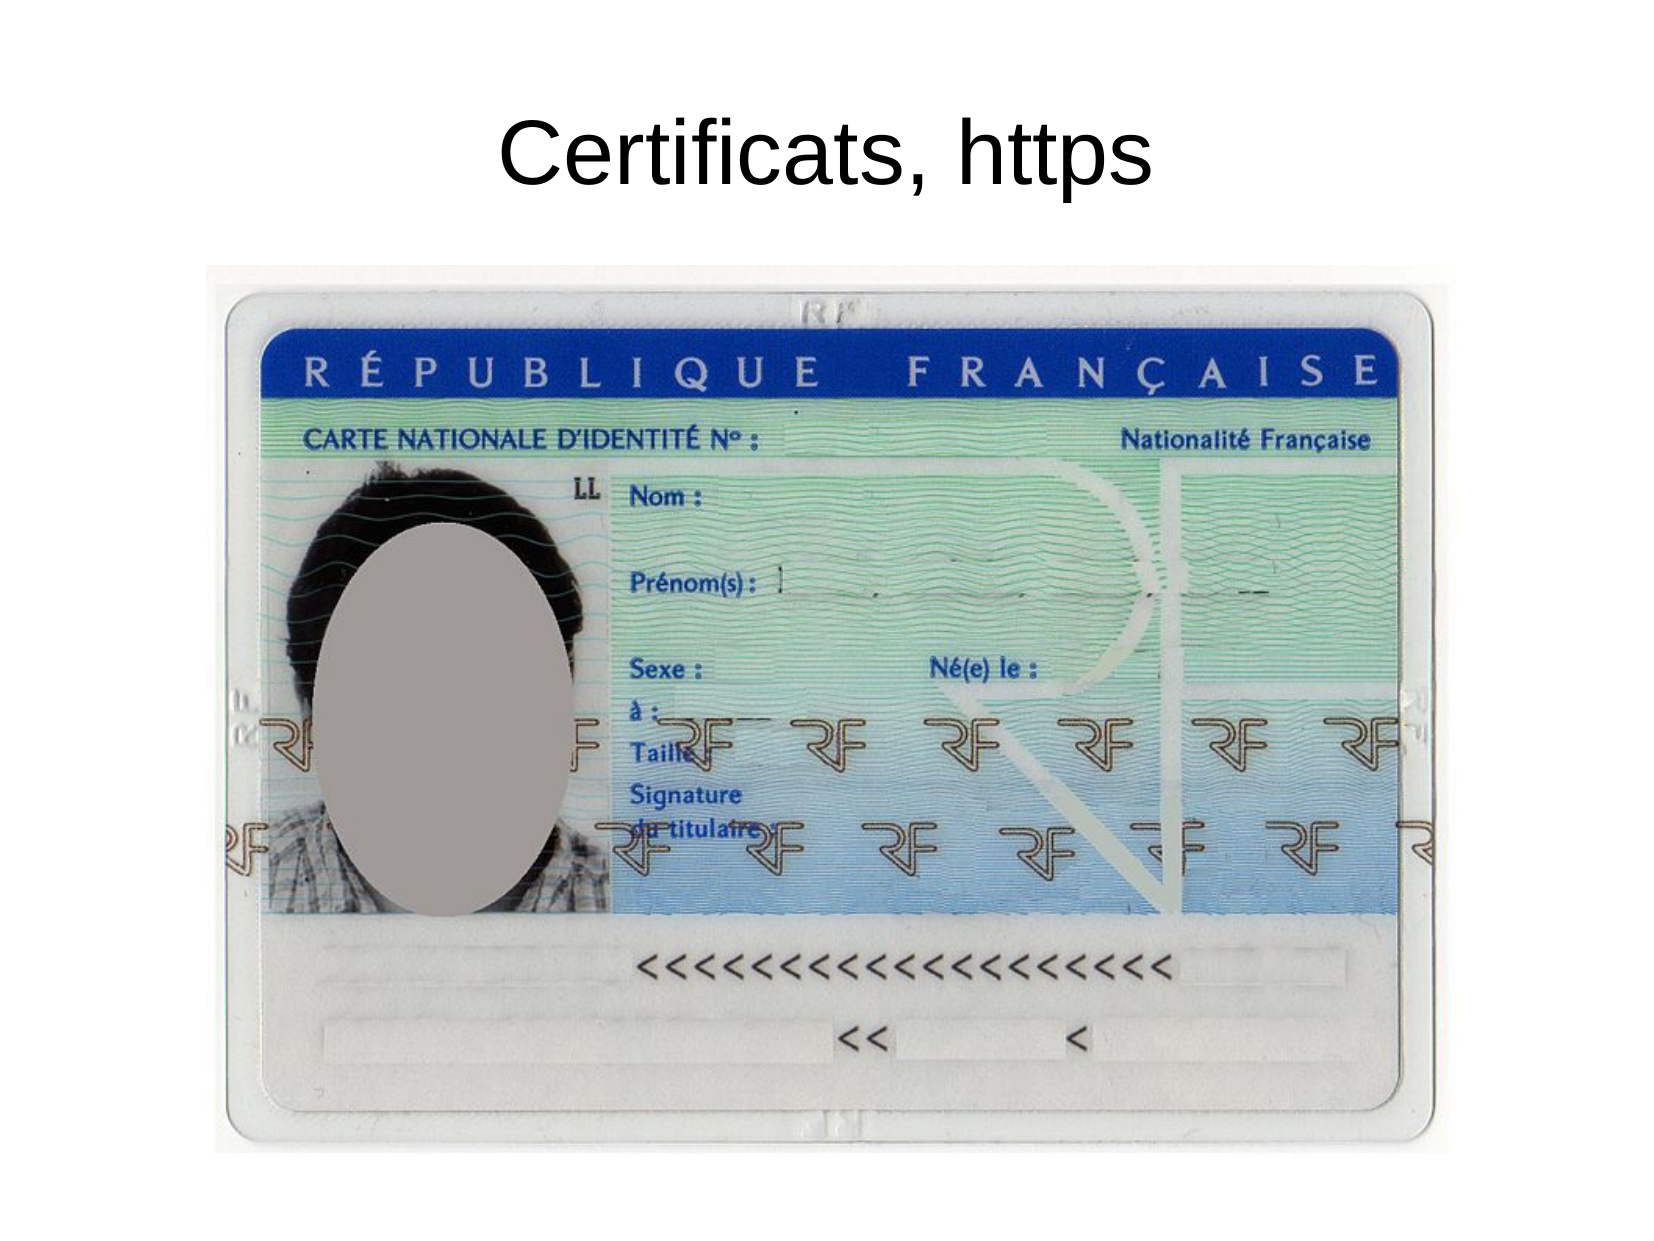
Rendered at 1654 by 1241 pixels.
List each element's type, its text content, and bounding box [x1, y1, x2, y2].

picture [206, 265, 1457, 1172]
title Certificats, https [82, 49, 1571, 257]
